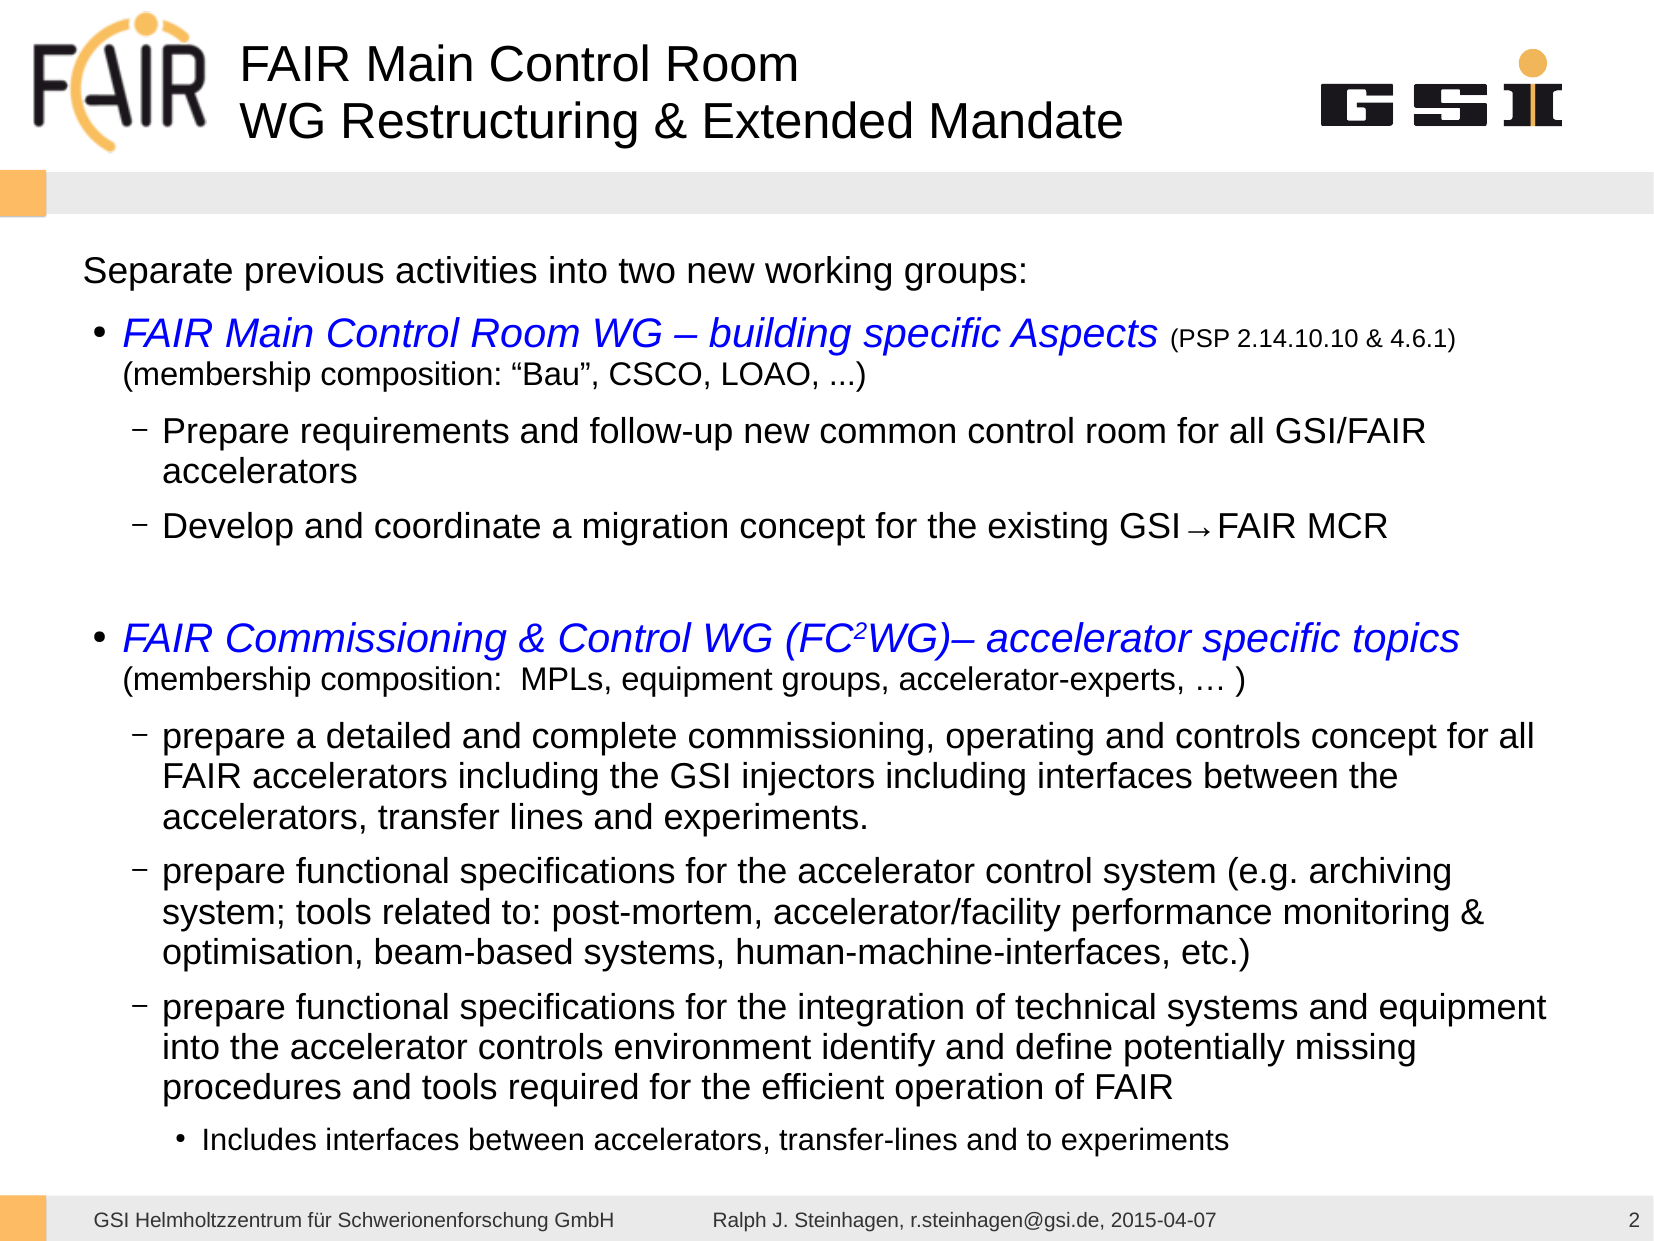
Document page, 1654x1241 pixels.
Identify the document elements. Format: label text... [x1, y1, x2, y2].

picture [1319, 46, 1564, 129]
picture [33, 10, 207, 155]
list Separate previous activities into two new working groups: FAIR Main Control Room WG – building specific Aspects (PSP 2.14.10.10 & 4.6.1) (membership composition: “Bau”, CSCO, LOAO, ...) Prepare requirements and follow-up new common control room for all GSI/FAIR accelerators Develop and coordinate a migration concept for the existing GSI→FAIR MCR FAIR Commissioning & Control WG (FC2WG)– accelerator specific topics (membership composition: MPLs, equipment groups, accelerator-experts, … ) prepare a detailed and complete commissioning, operating and controls concept for all FAIR accelerators including the GSI injectors including interfaces between the accelerators, transfer lines and experiments. prepare functional specifications for the accelerator control system (e.g. archiving system; tools related to: post-mortem, accelerator/facility performance monitoring & optimisation, beam-based systems, human-machine-interfaces, etc.) prepare functional specifications for the integration of technical systems and equipment into the accelerator controls environment identify and define potentially missing procedures and tools required for the efficient operation of FAIR Includes interfaces between accelerators, transfer-lines and to experiments [82, 249, 1571, 1158]
title FAIR Main Control Room WG Restructuring & Extended Mandate [239, 23, 1223, 162]
